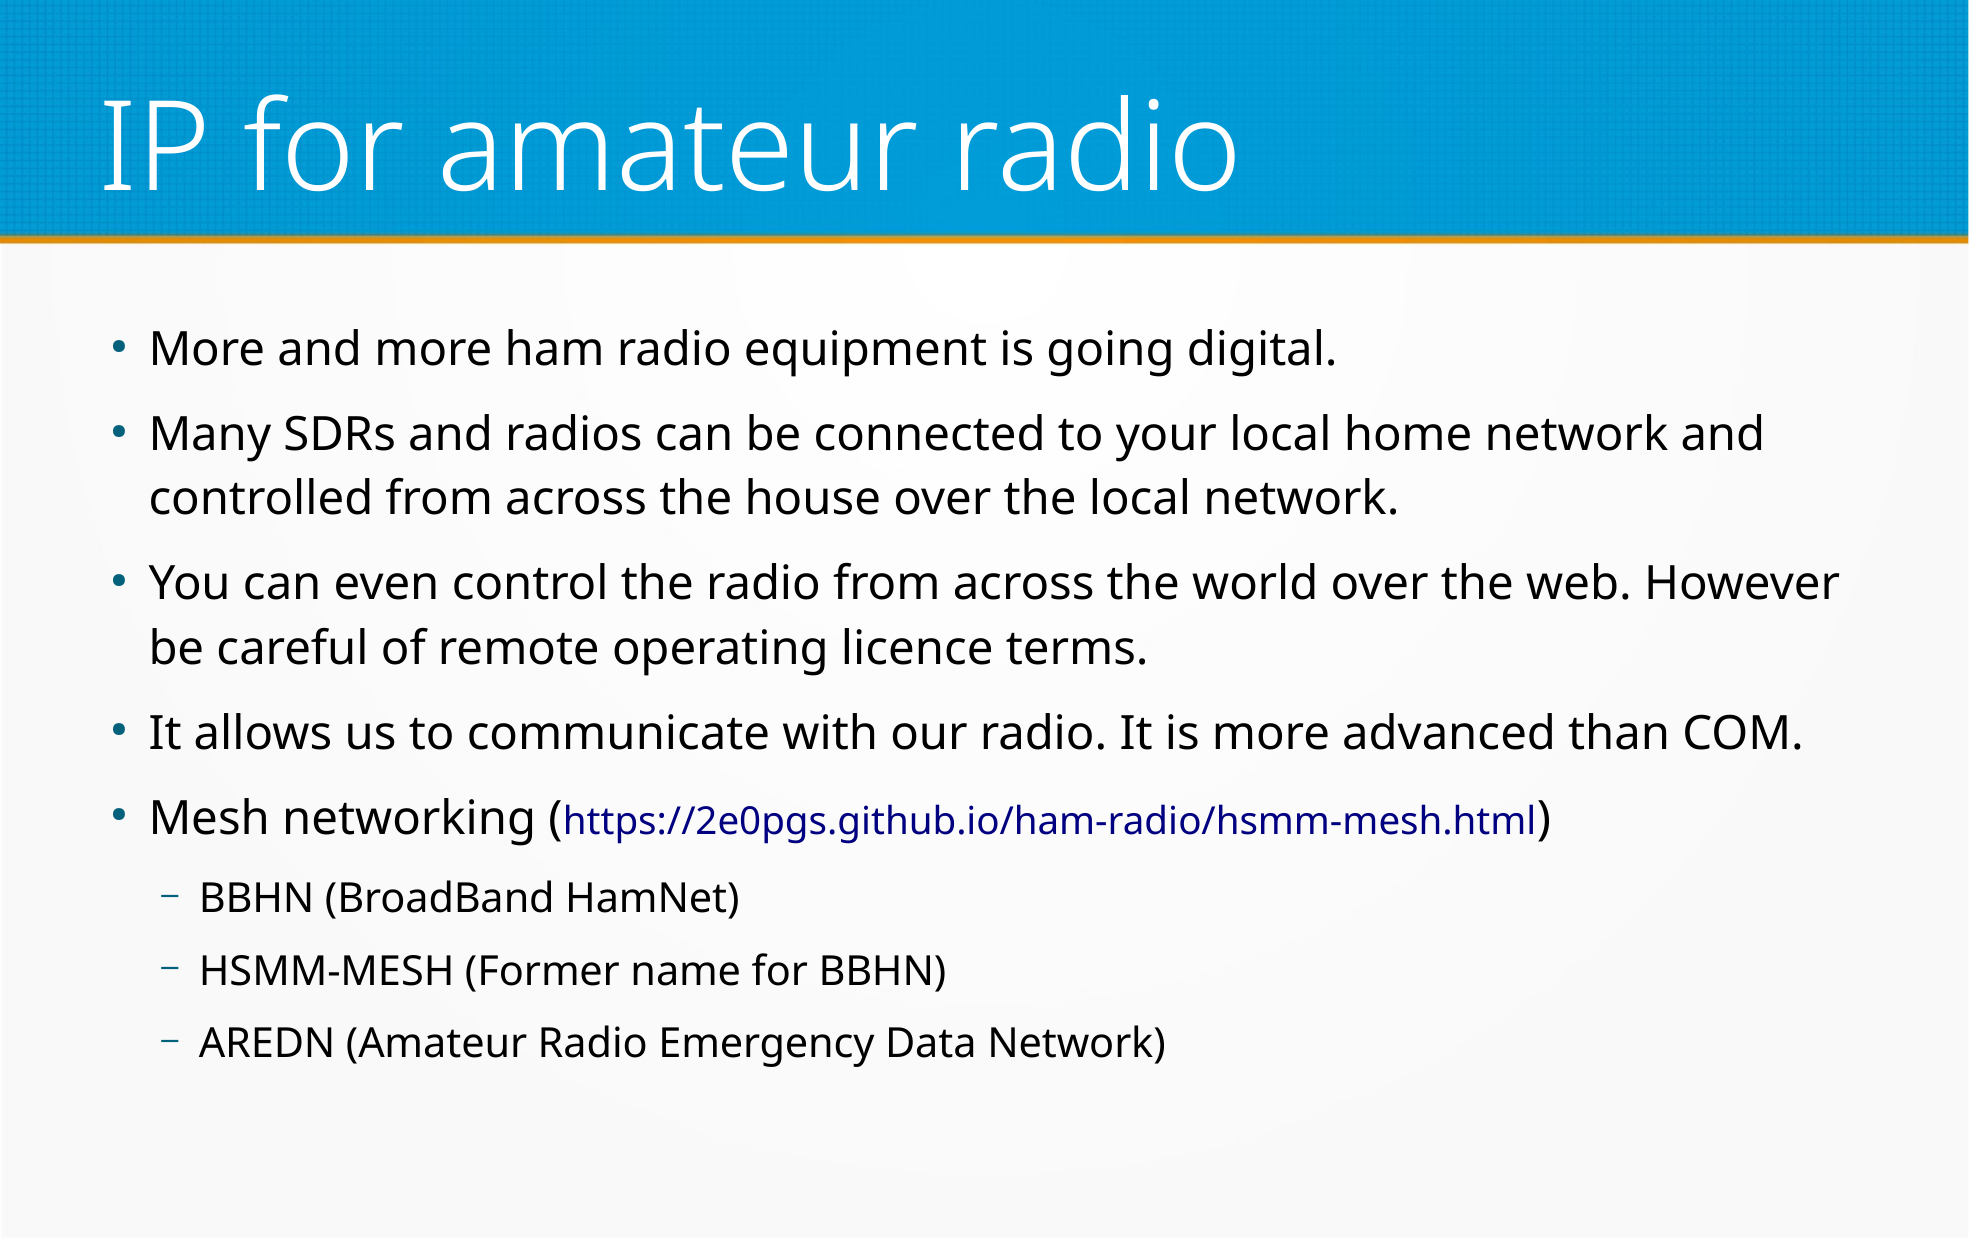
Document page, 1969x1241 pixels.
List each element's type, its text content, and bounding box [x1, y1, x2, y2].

title IP for amateur radio [98, 19, 1870, 227]
picture [0, 233, 1969, 1241]
list More and more ham radio equipment is going digital. Many SDRs and radios can be connected to your local home network and controlled from across the house over the local network. You can even control the radio from across the world over the web. However be careful of remote operating licence terms. It allows us to communicate with our radio. It is more advanced than COM. Mesh networking (https://2e0pgs.github.io/ham-radio/hsmm-mesh.html) BBHN (BroadBand HamNet) HSMM-MESH (Former name for BBHN) AREDN (Amateur Radio Emergency Data Network) [98, 315, 1861, 1081]
